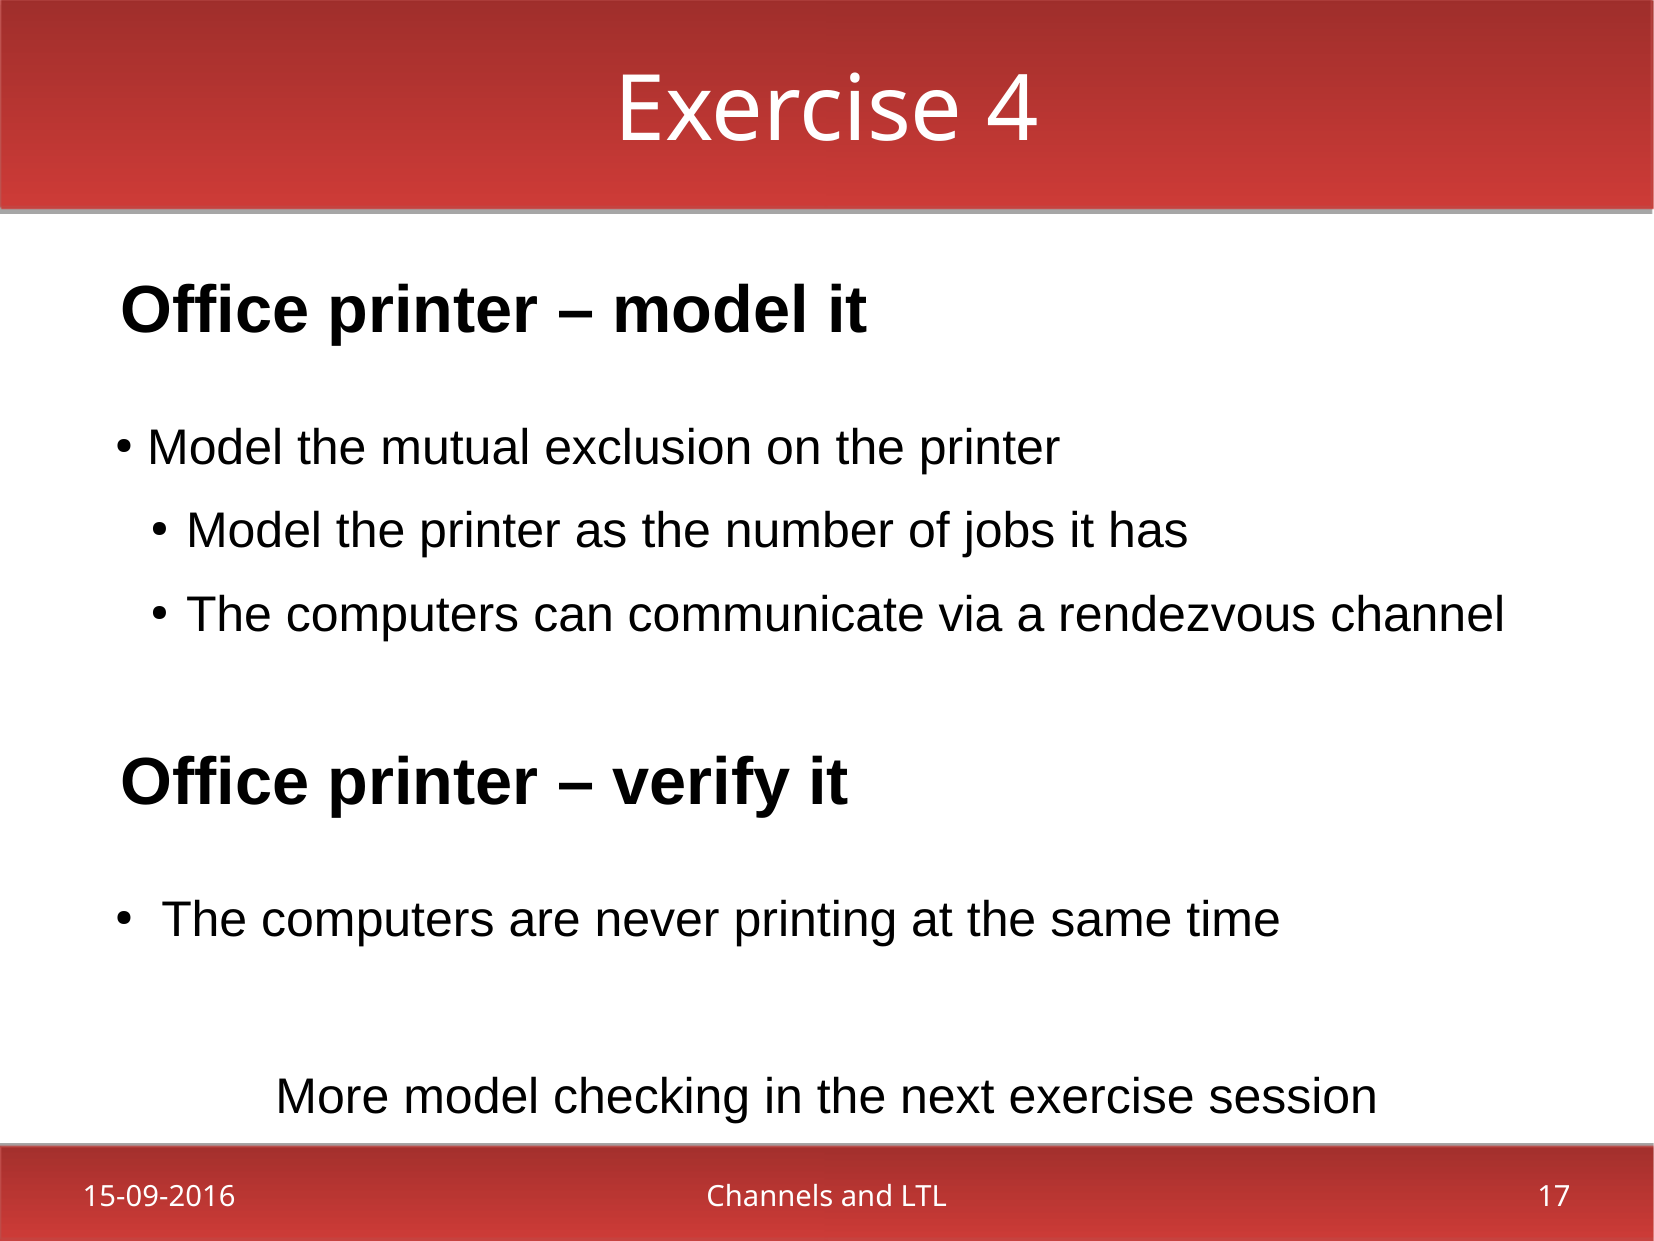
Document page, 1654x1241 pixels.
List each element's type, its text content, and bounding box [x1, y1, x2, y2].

picture [0, 1143, 1654, 1241]
text_box Office printer – verify it [105, 736, 867, 827]
text_box Model the mutual exclusion on the printer Model the printer as the number of jobs it has The computers can communicate via a rendezvous channel [100, 383, 1613, 622]
picture [0, 0, 1654, 214]
title Exercise 4 [59, 31, 1595, 178]
text_box Office printer – model it [105, 264, 886, 354]
text_box More model checking in the next exercise session [243, 1033, 1410, 1105]
text_box The computers are never printing at the same time [100, 856, 1613, 927]
